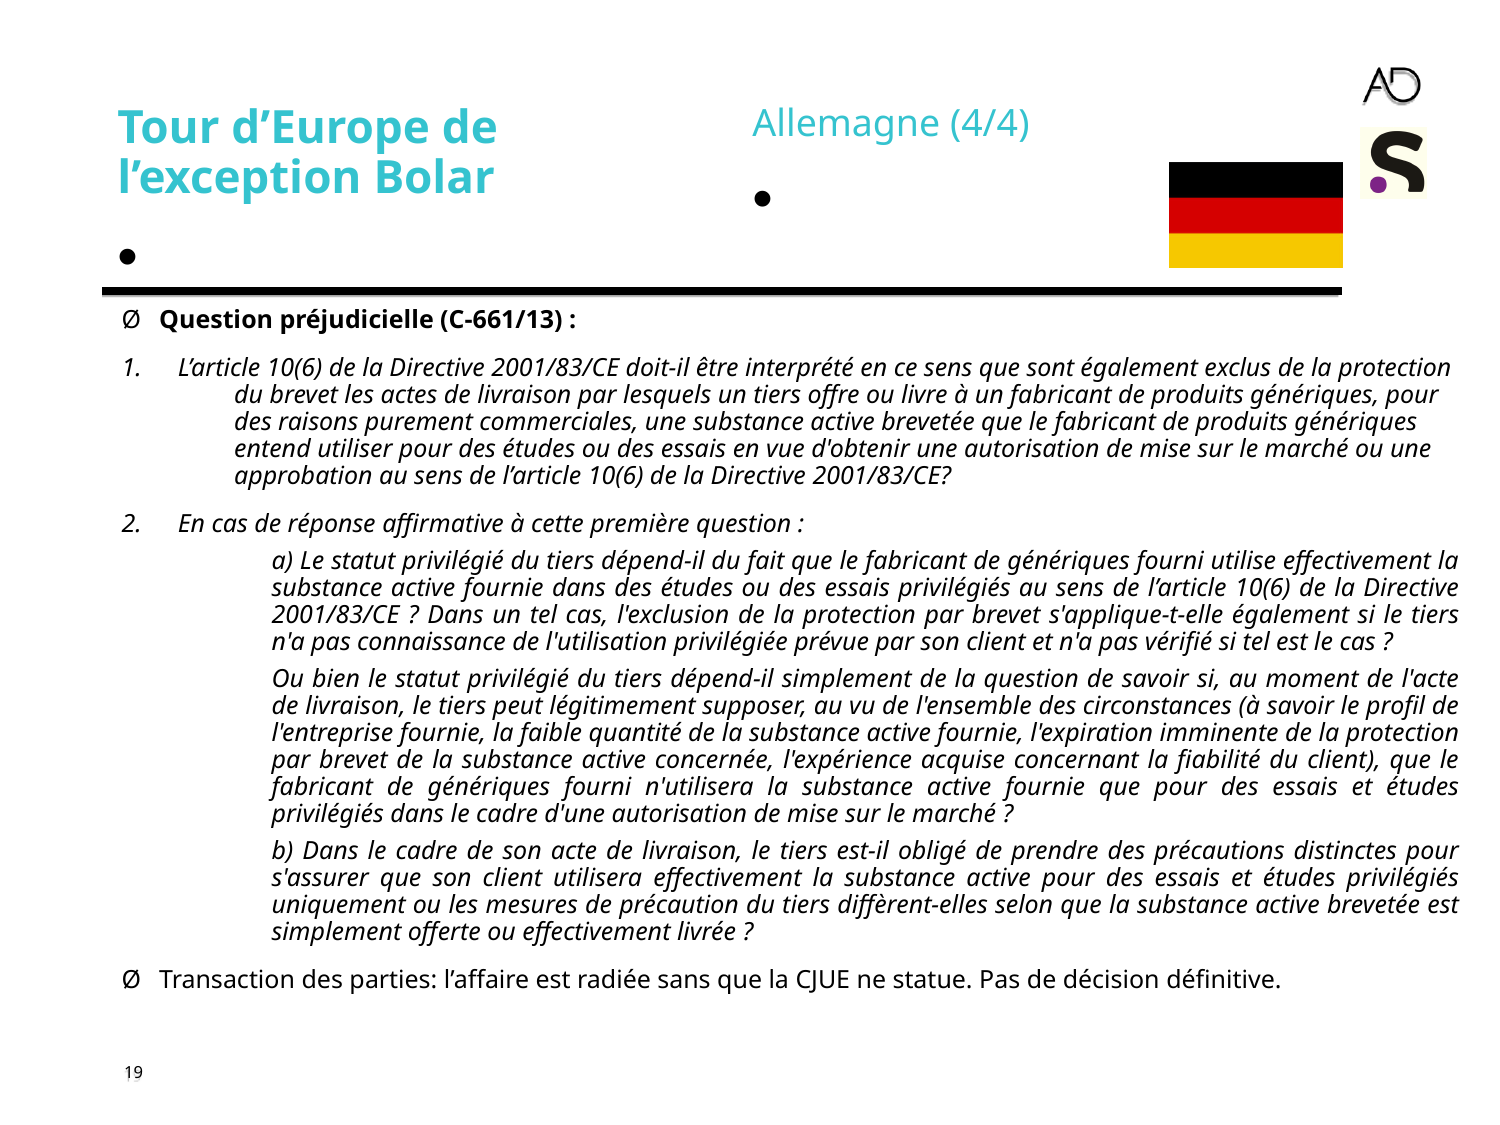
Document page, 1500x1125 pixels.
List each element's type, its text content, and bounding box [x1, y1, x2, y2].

list Question préjudicielle (C-661/13) : L’article 10(6) de la Directive 2001/83/CE doit-il être interprété en ce sens que sont également exclus de la protection du brevet les actes de livraison par lesquels un tiers offre ou livre à un fabricant de produits génériques, pour des raisons purement commerciales, une substance active brevetée que le fabricant de produits génériques entend utiliser pour des études ou des essais en vue d'obtenir une autorisation de mise sur le marché ou une approbation au sens de l’article 10(6) de la Directive 2001/83/CE? En cas de réponse affirmative à cette première question : a) Le statut privilégié du tiers dépend-il du fait que le fabricant de génériques fourni utilise effectivement la substance active fournie dans des études ou des essais privilégiés au sens de l’article 10(6) de la Directive 2001/83/CE ? Dans un tel cas, l'exclusion de la protection par brevet s'applique-t-elle également si le tiers n'a pas connaissance de l'utilisation privilégiée prévue par son client et n'a pas vérifié si tel est le cas ? Ou bien le statut privilégié du tiers dépend-il simplement de la question de savoir si, au moment de l'acte de livraison, le tiers peut légitimement supposer, au vu de l'ensemble des circonstances (à savoir le profil de l'entreprise fournie, la faible quantité de la substance active fournie, l'expiration imminente de la protection par brevet de la substance active concernée, l'expérience acquise concernant la fiabilité du client), que le fabricant de génériques fourni n'utilisera la substance active fournie que pour des essais et études privilégiés dans le cadre d'une autorisation de mise sur le marché ? b) Dans le cadre de son acte de livraison, le tiers est-il obligé de prendre des précautions distinctes pour s'assurer que son client utilisera effectivement la substance active pour des essais et études privilégiés uniquement ou les mesures de précaution du tiers diffèrent-elles selon que la substance active brevetée est simplement offerte ou effectivement livrée ? Transaction des parties: l’affaire est radiée sans que la CJUE ne statue. Pas de décision définitive. [106, 299, 1477, 1062]
list Allemagne (4/4) [102, 222, 1342, 285]
picture [1169, 162, 1343, 268]
list Tour d’Europe de l’exception Bolar [102, 96, 1342, 222]
